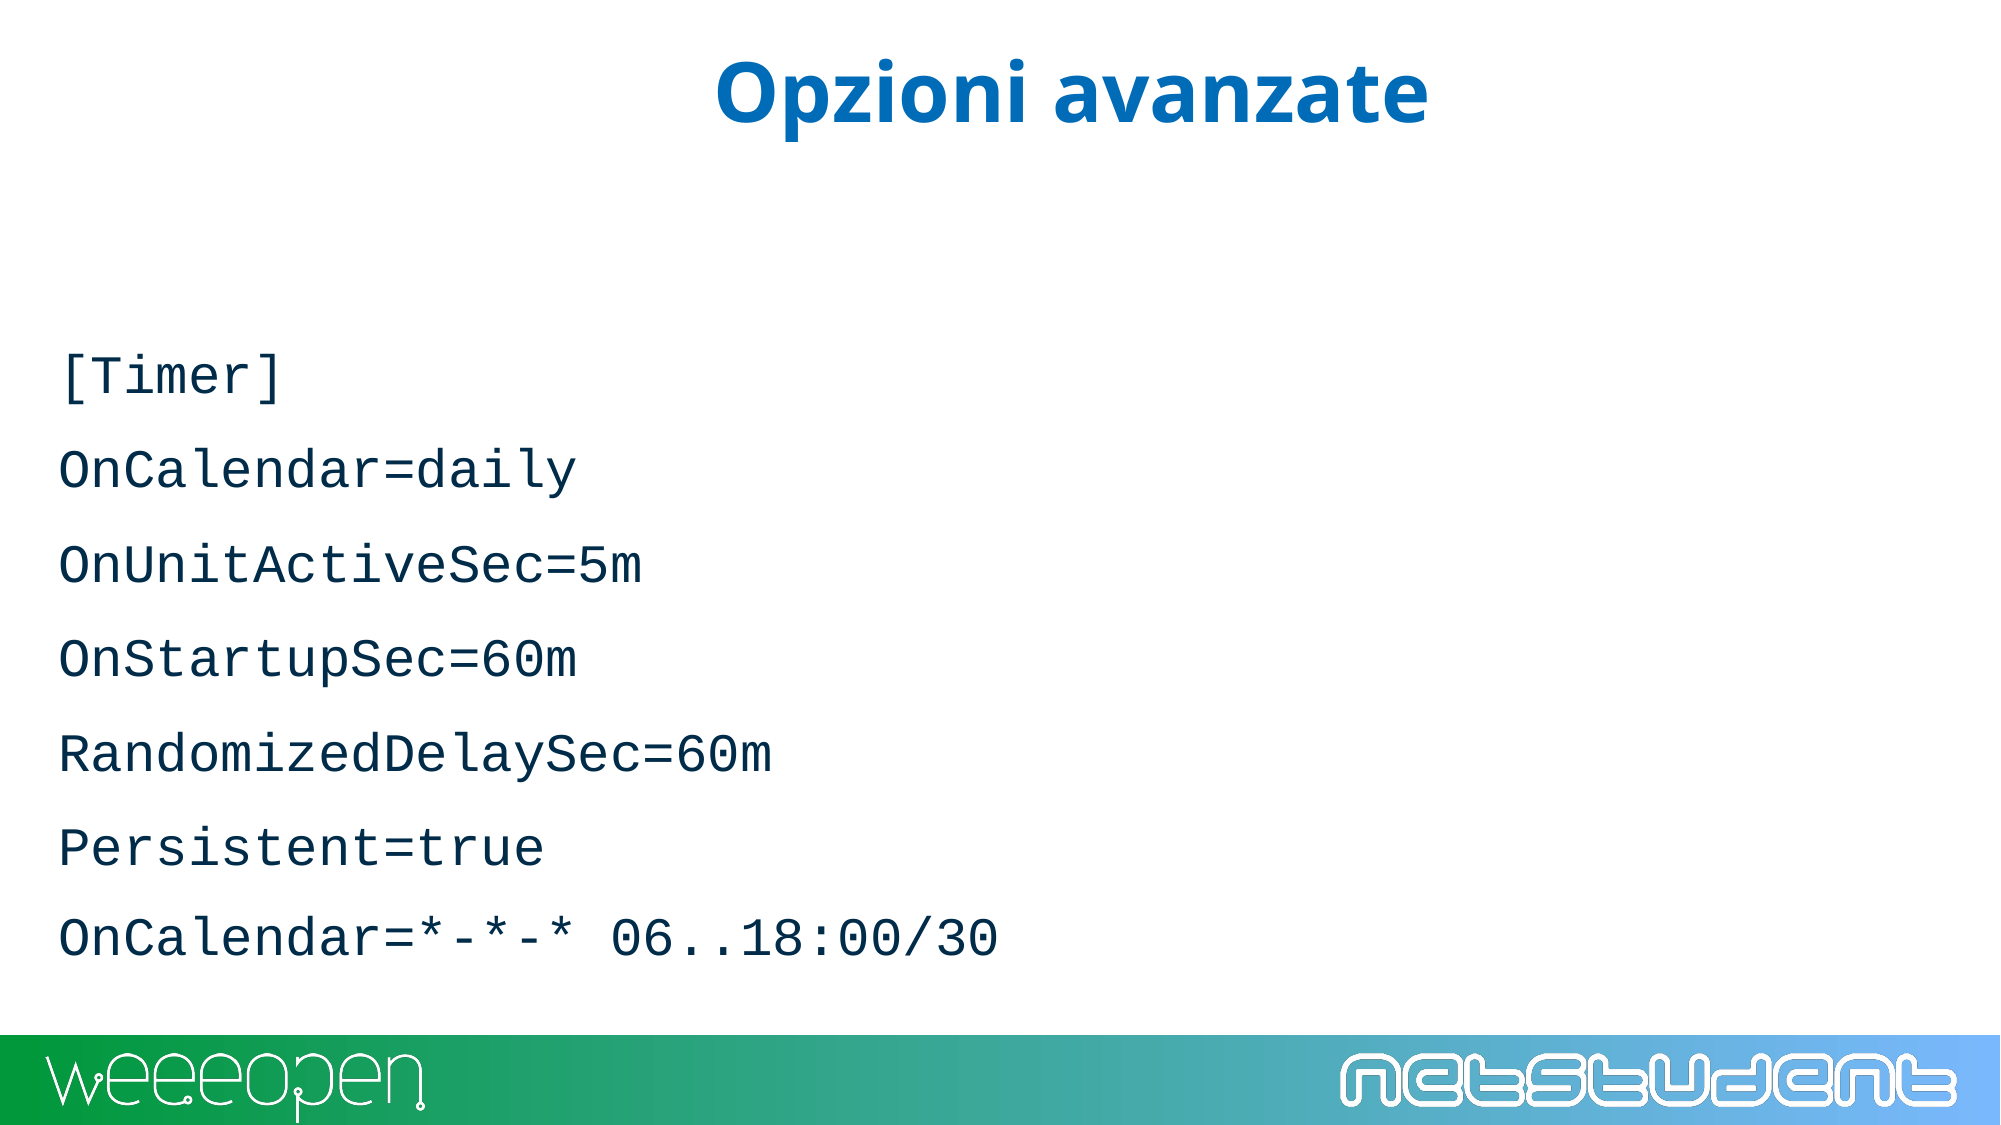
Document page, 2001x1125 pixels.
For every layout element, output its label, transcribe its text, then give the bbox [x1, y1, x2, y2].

text_box Opzioni avanzate [713, 33, 1287, 139]
picture [45, 1053, 425, 1123]
text_box OnUnitActiveSec=5m [58, 536, 645, 599]
text_box Persistent=true [58, 820, 547, 882]
text_box RandomizedDelaySec=60m [58, 725, 775, 788]
text_box OnCalendar=daily [58, 442, 580, 505]
text_box [Timer] [58, 348, 287, 410]
text_box OnCalendar=*-*-* 06..18:00/30 [58, 910, 1882, 972]
picture [1340, 1053, 1957, 1107]
text_box OnStartupSec=60m [58, 631, 580, 694]
text_box [0, 0, 2000, 1125]
